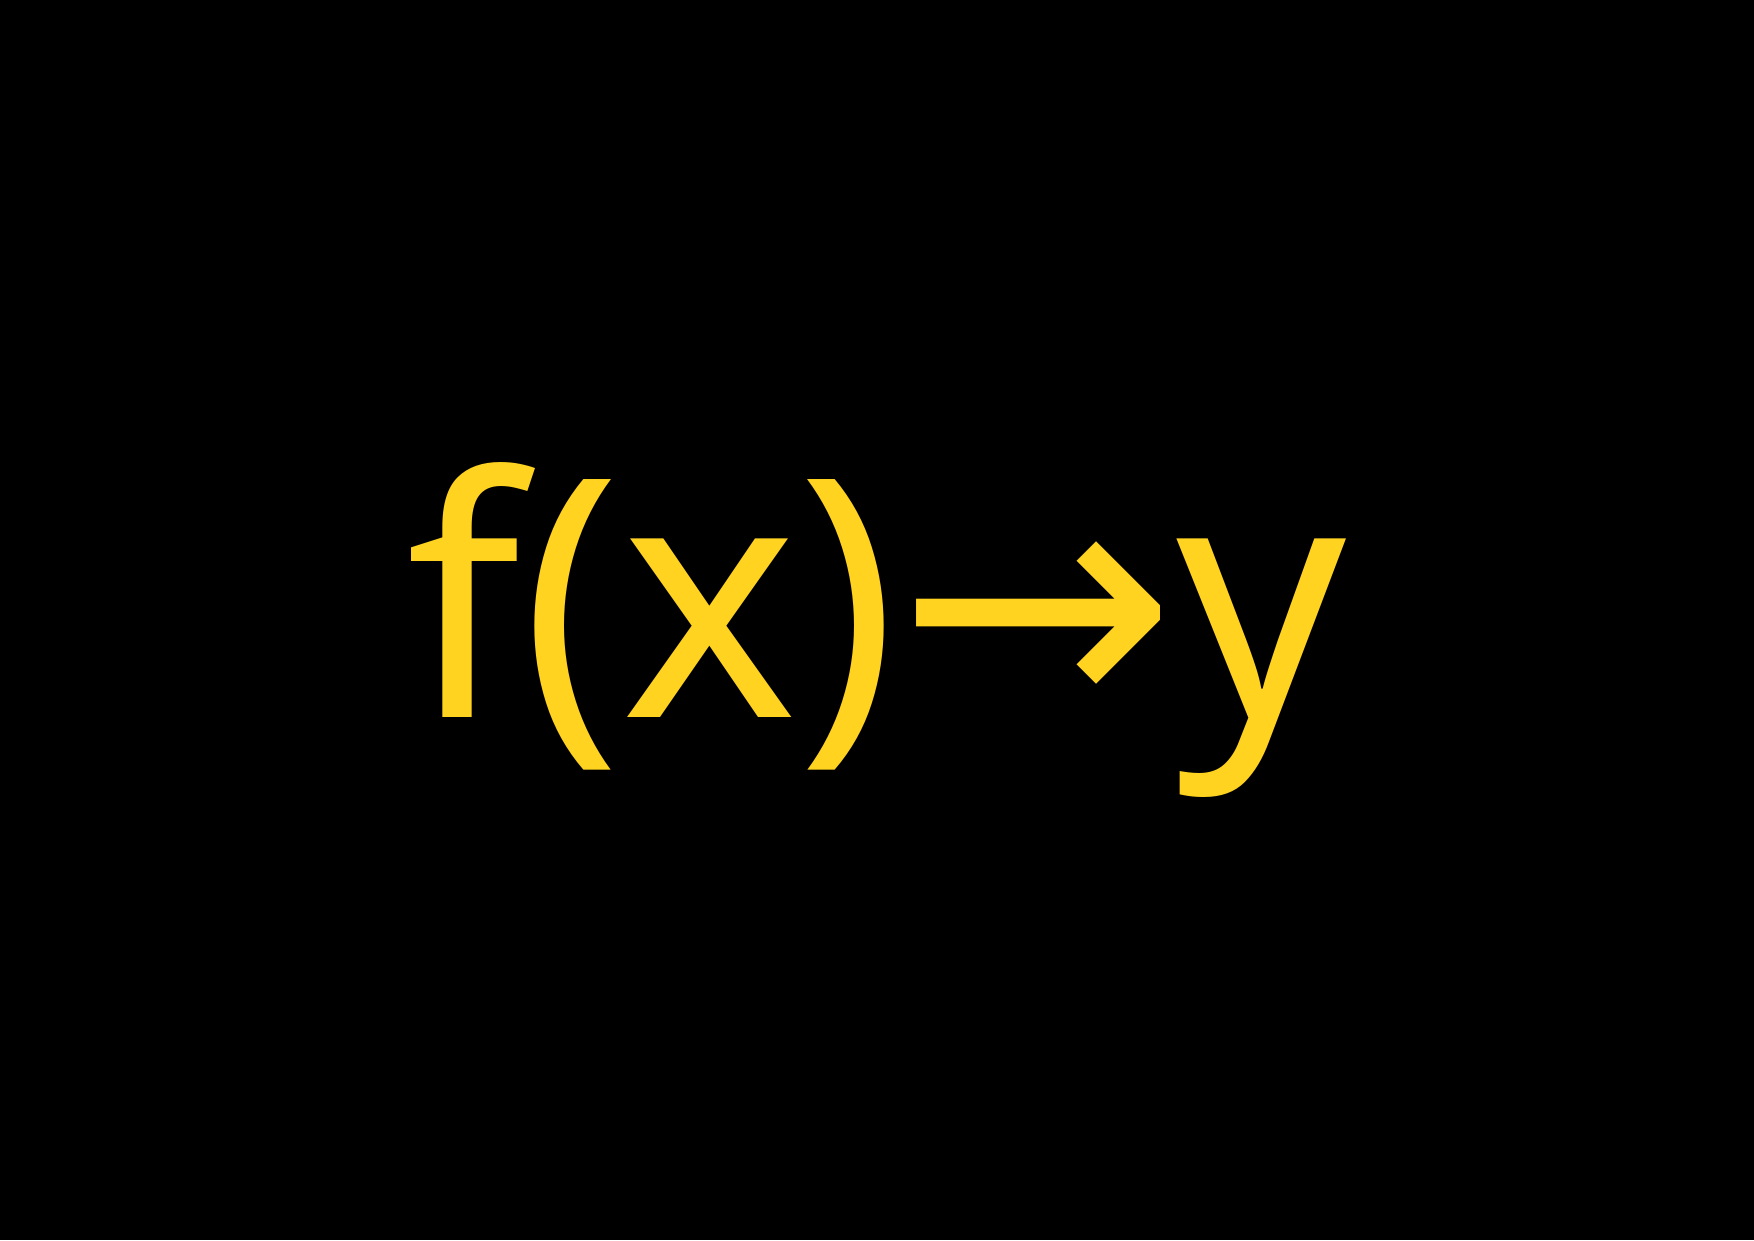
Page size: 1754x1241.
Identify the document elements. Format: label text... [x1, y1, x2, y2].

text_box f(x)→y [0, 353, 1754, 810]
